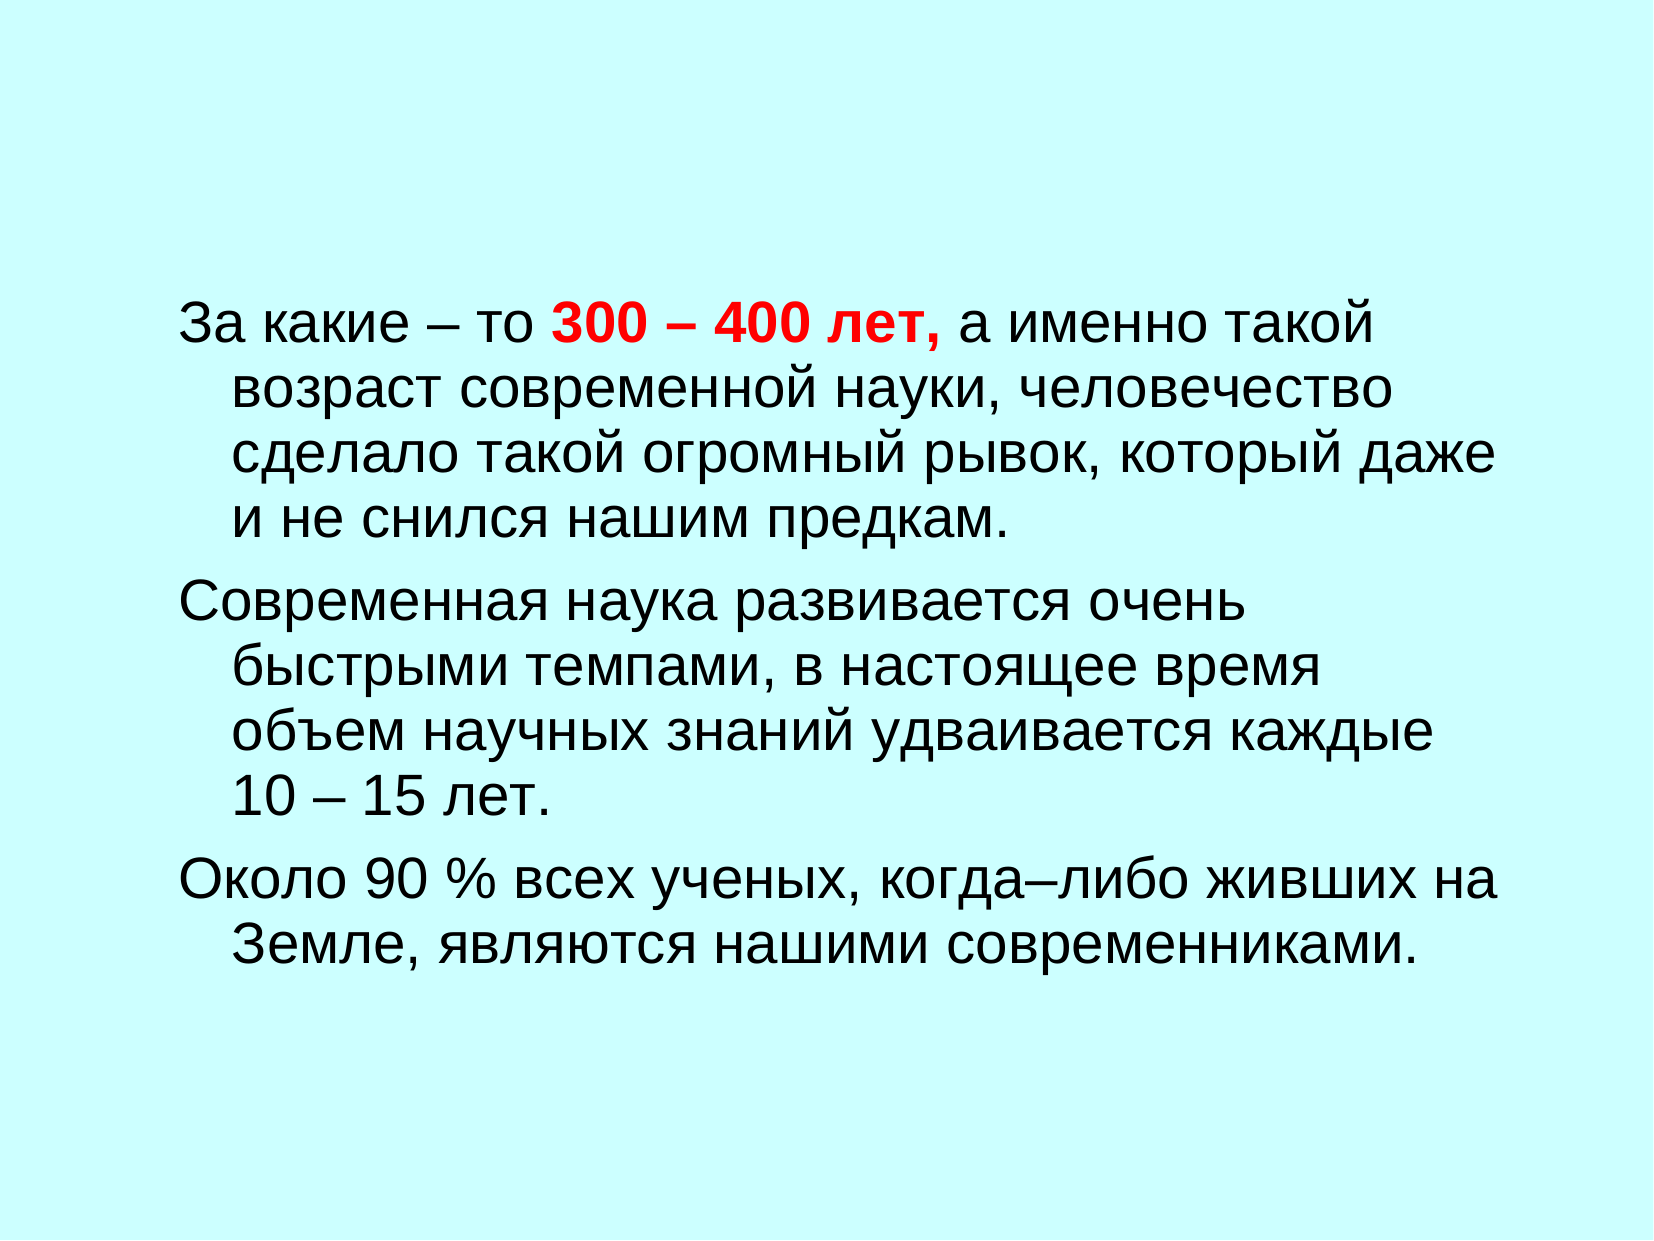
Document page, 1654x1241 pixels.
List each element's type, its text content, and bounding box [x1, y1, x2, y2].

list За какие – то 300 – 400 лет, а именно такой возраст современной науки, человечество сделало такой огромный рывок, который даже и не снился нашим предкам. Современная наука развивается очень быстрыми темпами, в настоящее время объем научных знаний удваивается каждые 10 – 15 лет. Около 90 % всех ученых, когда–либо живших на Земле, являются нашими современниками. [177, 290, 1506, 1110]
